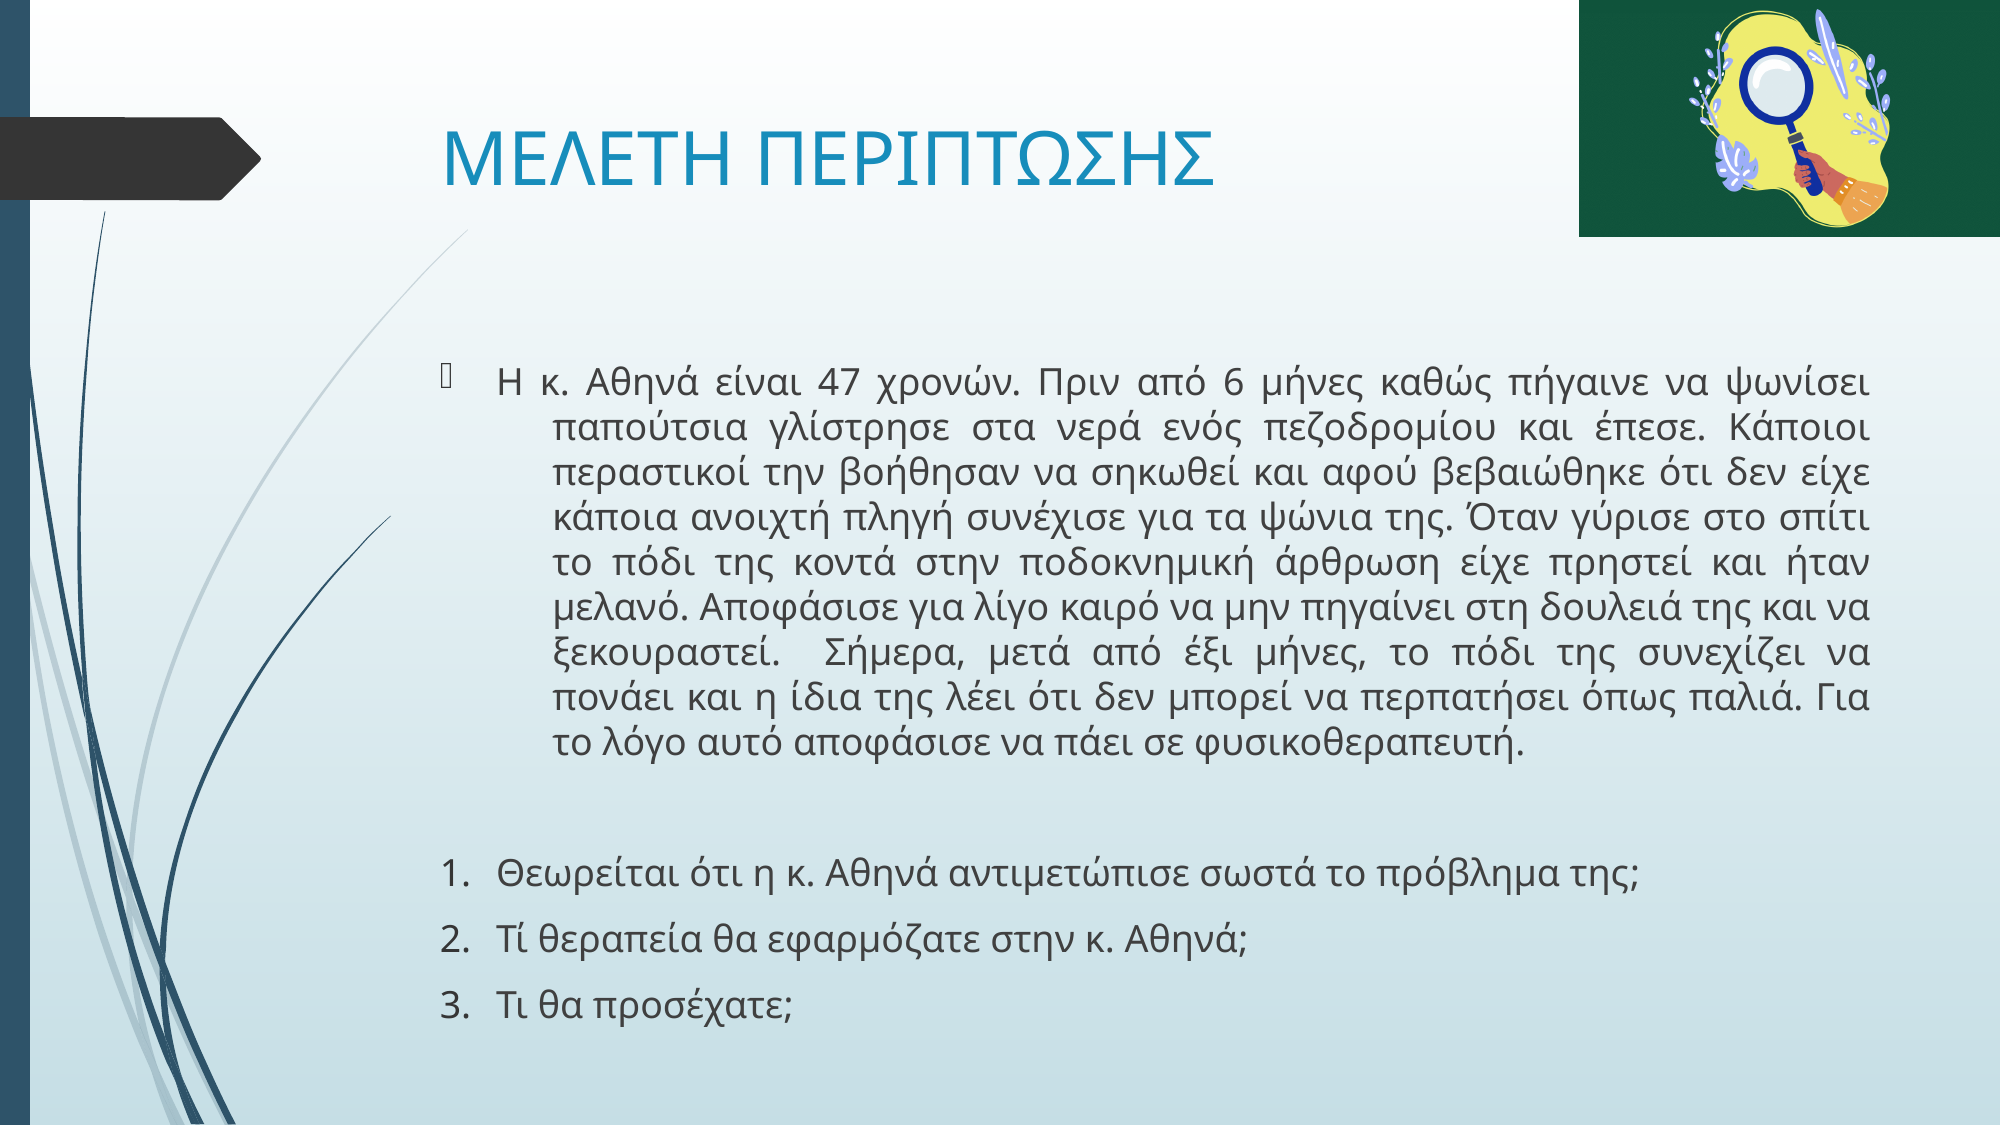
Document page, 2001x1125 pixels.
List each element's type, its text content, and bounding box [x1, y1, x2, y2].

title ΜΕΛΕΤΗ ΠΕΡΙΠΤΩΣΗΣ [425, 102, 1888, 313]
picture [1579, 0, 2000, 237]
list Η κ. Αθηνά είναι 47 χρονών. Πριν από 6 μήνες καθώς πήγαινε να ψωνίσει παπούτσια γλίστρησε στα νερά ενός πεζοδρομίου και έπεσε. Κάποιοι περαστικοί την βοήθησαν να σηκωθεί και αφού βεβαιώθηκε ότι δεν είχε κάποια ανοιχτή πληγή συνέχισε για τα ψώνια της. Όταν γύρισε στο σπίτι το πόδι της κοντά στην ποδοκνημική άρθρωση είχε πρηστεί και ήταν μελανό. Αποφάσισε για λίγο καιρό να μην πηγαίνει στη δουλειά της και να ξεκουραστεί. Σήμερα, μετά από έξι μήνες, το πόδι της συνεχίζει να πονάει και η ίδια της λέει ότι δεν μπορεί να περπατήσει όπως παλιά. Για το λόγο αυτό αποφάσισε να πάει σε φυσικοθεραπευτή. Θεωρείται ότι η κ. Αθηνά αντιμετώπισε σωστά το πρόβλημα της; Τί θεραπεία θα εφαρμόζατε στην κ. Αθηνά; Τι θα προσέχατε; [424, 350, 1887, 1086]
